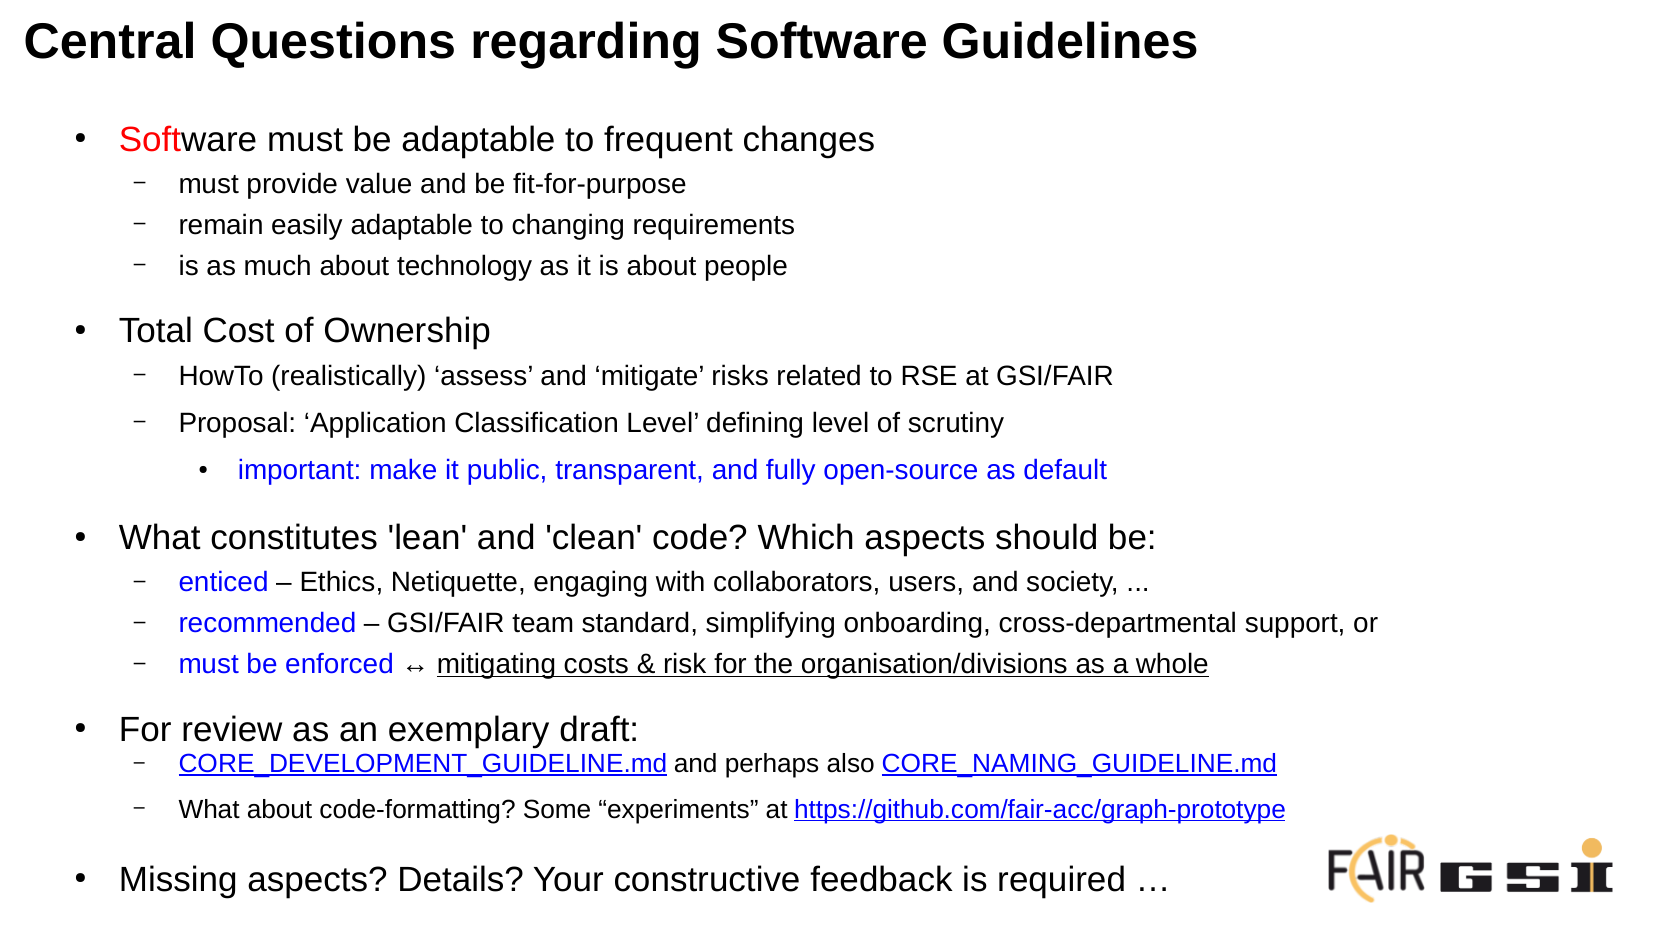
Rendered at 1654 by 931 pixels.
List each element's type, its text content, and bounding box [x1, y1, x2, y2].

list Software must be adaptable to frequent changes must provide value and be fit-for-purpose remain easily adaptable to changing requirements is as much about technology as it is about people Total Cost of Ownership HowTo (realistically) ‘assess’ and ‘mitigate’ risks related to RSE at GSI/FAIR Proposal: ‘Application Classification Level’ defining level of scrutiny important: make it public, transparent, and fully open-source as default What constitutes 'lean' and 'clean' code? Which aspects should be: enticed – Ethics, Netiquette, engaging with collaborators, users, and society, ... recommended – GSI/FAIR team standard, simplifying onboarding, cross-departmental support, or must be enforced ↔ mitigating costs & risk for the organisation/divisions as a whole For review as an exemplary draft: CORE_DEVELOPMENT_GUIDELINE.md and perhaps also CORE_NAMING_GUIDELINE.md What about code-formatting? Some “experiments” at https://github.com/fair-acc/graph-prototype Missing aspects? Details? Your constructive feedback is required … [59, 119, 1595, 907]
picture [1595, 836, 1615, 895]
title Central Questions regarding Software Guidelines [23, 5, 1638, 77]
